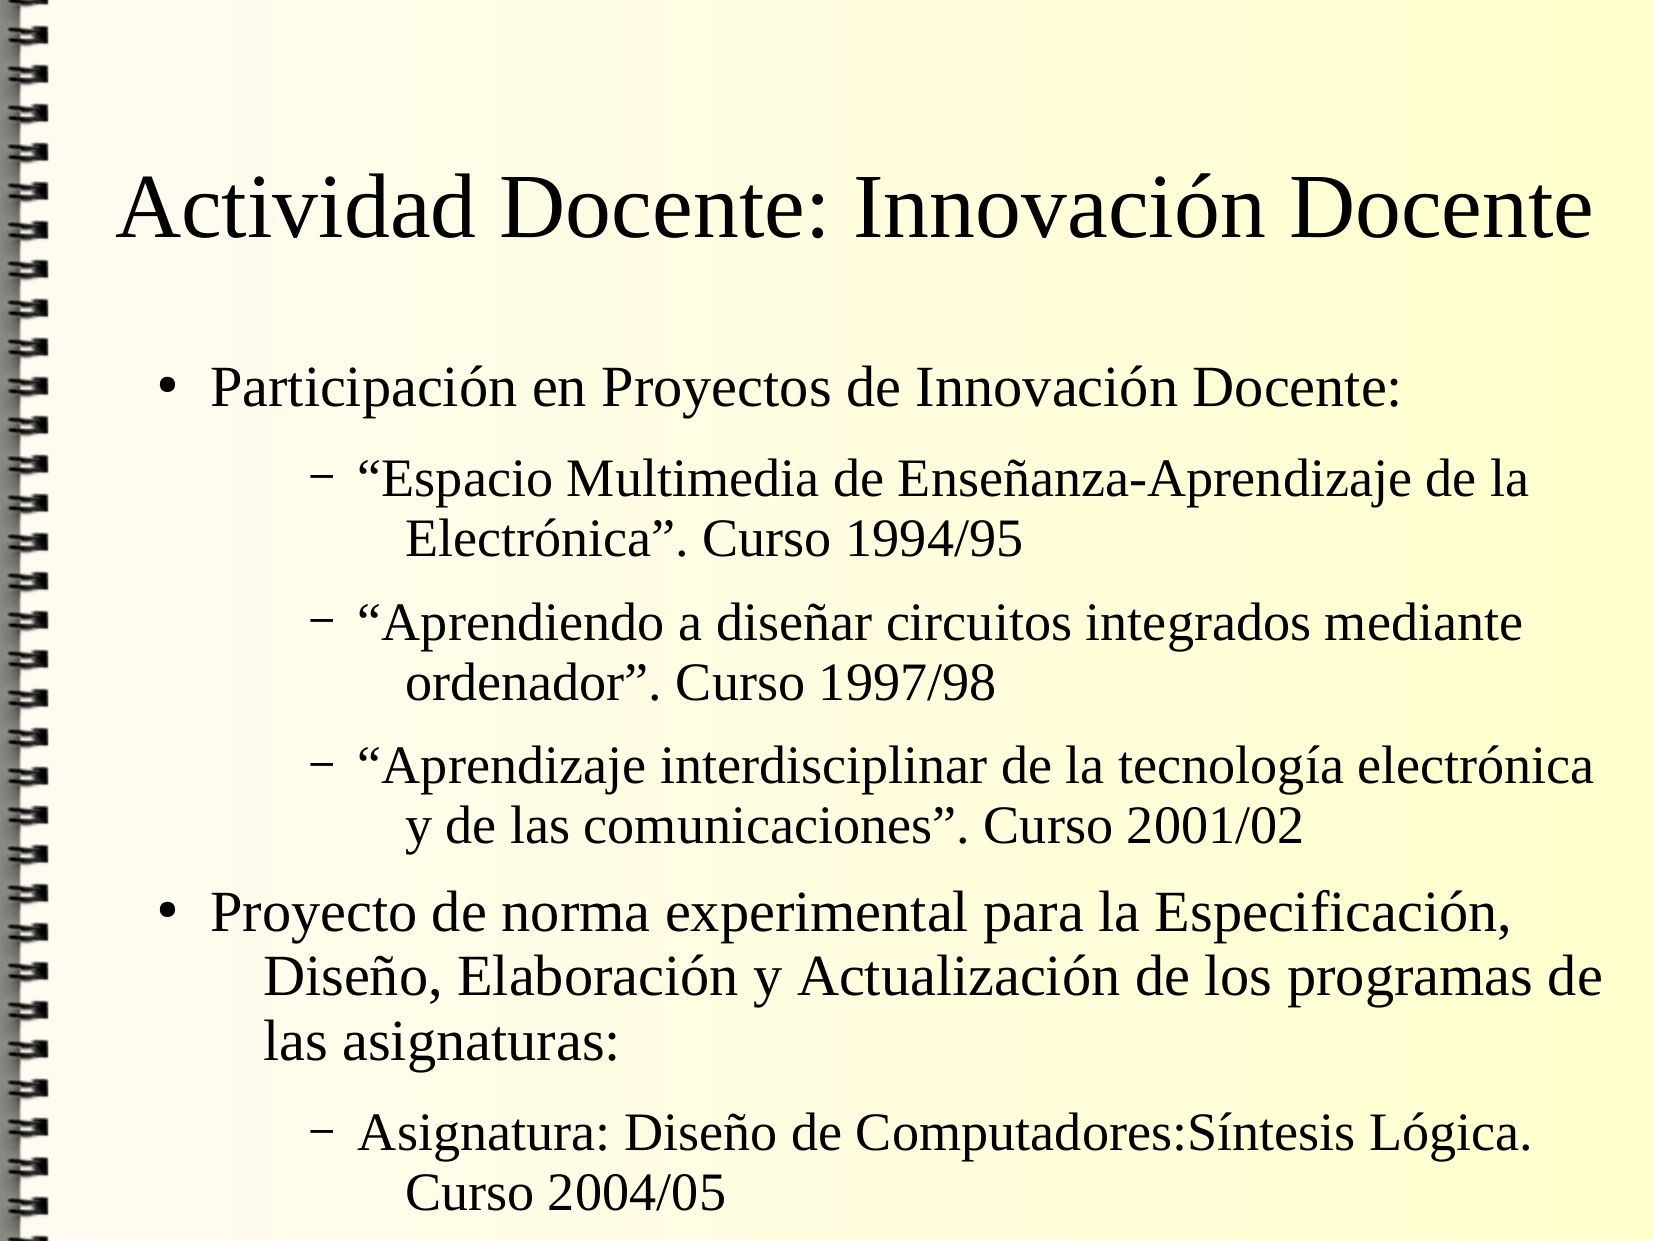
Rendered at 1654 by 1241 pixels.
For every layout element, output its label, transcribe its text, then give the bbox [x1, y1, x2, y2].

list Participación en Proyectos de Innovación Docente: “Espacio Multimedia de Enseñanza-Aprendizaje de la Electrónica”. Curso 1994/95 “Aprendiendo a diseñar circuitos integrados mediante ordenador”. Curso 1997/98 “Aprendizaje interdisciplinar de la tecnología electrónica y de las comunicaciones”. Curso 2001/02 Proyecto de norma experimental para la Especificación, Diseño, Elaboración y Actualización de los programas de las asignaturas: Asignatura: Diseño de Computadores:Síntesis Lógica. Curso 2004/05 [121, 354, 1610, 1223]
title Actividad Docente: Innovación Docente [73, 103, 1639, 311]
picture [0, 0, 1654, 1241]
